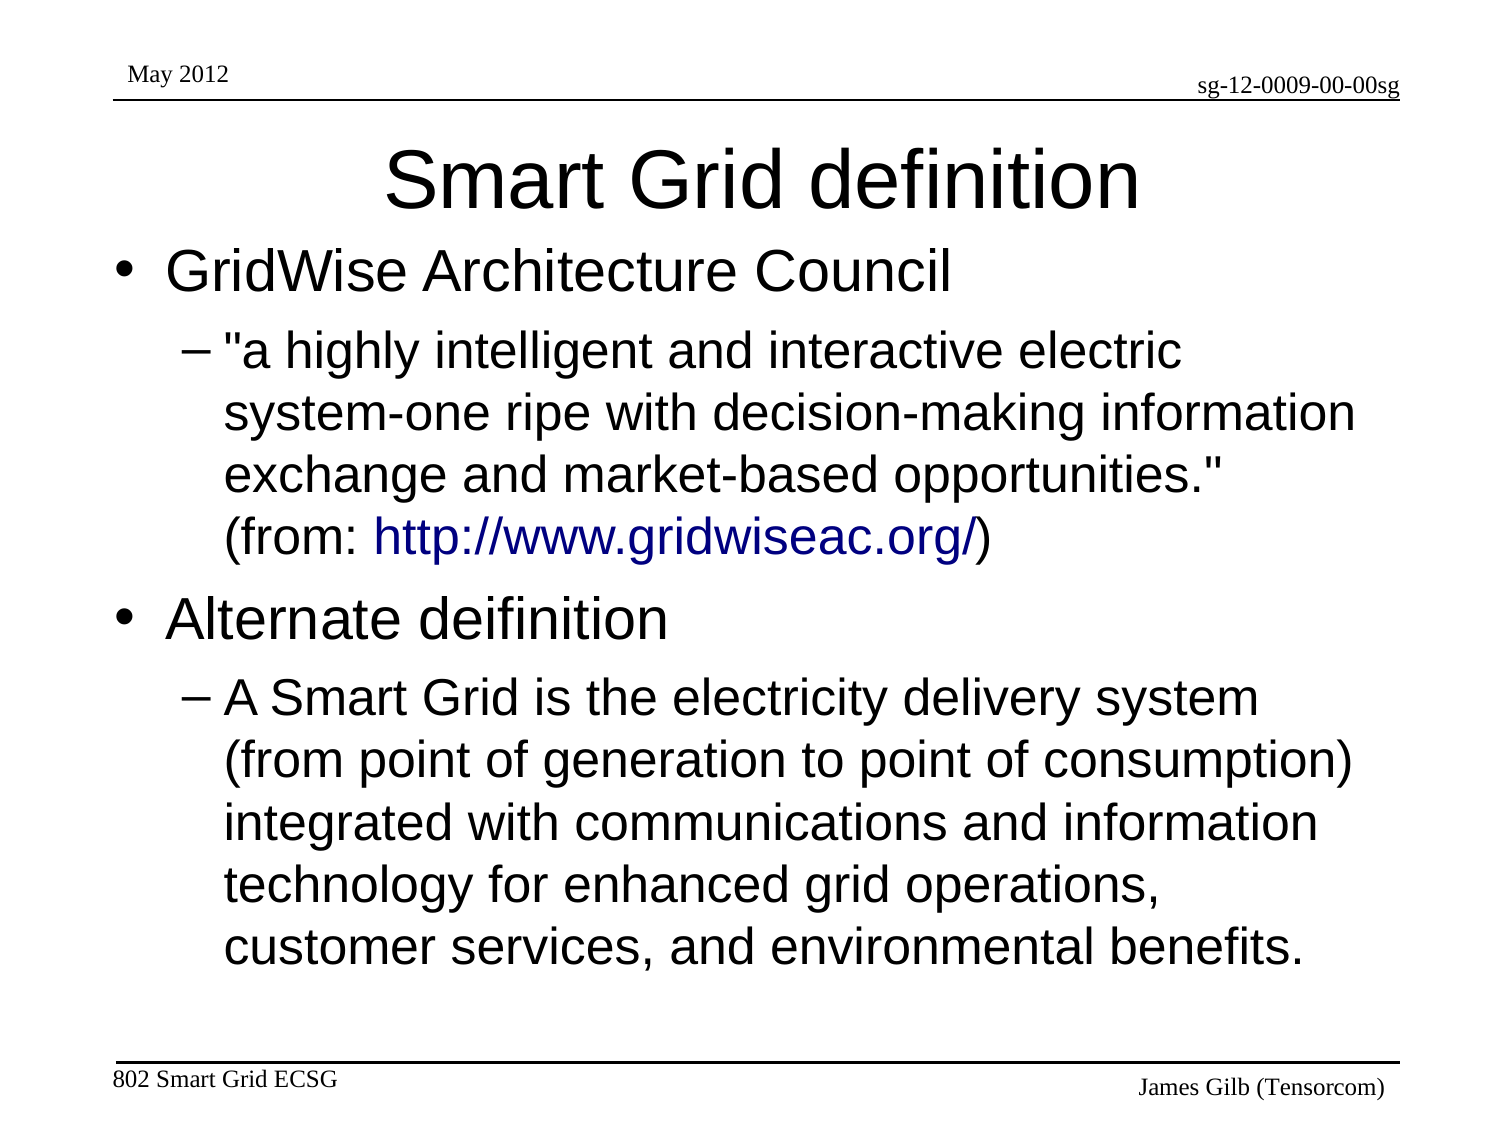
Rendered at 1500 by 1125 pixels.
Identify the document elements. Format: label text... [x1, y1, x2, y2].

title Smart Grid definition [125, 112, 1401, 238]
list GridWise Architecture Council "a highly intelligent and interactive electric system-one ripe with decision-making information exchange and market-based opportunities." (from: http://www.gridwiseac.org/) Alternate deifinition A Smart Grid is the electricity delivery system (from point of generation to point of consumption) integrated with communications and information technology for enhanced grid operations, customer services, and environmental benefits. [99, 224, 1375, 1013]
